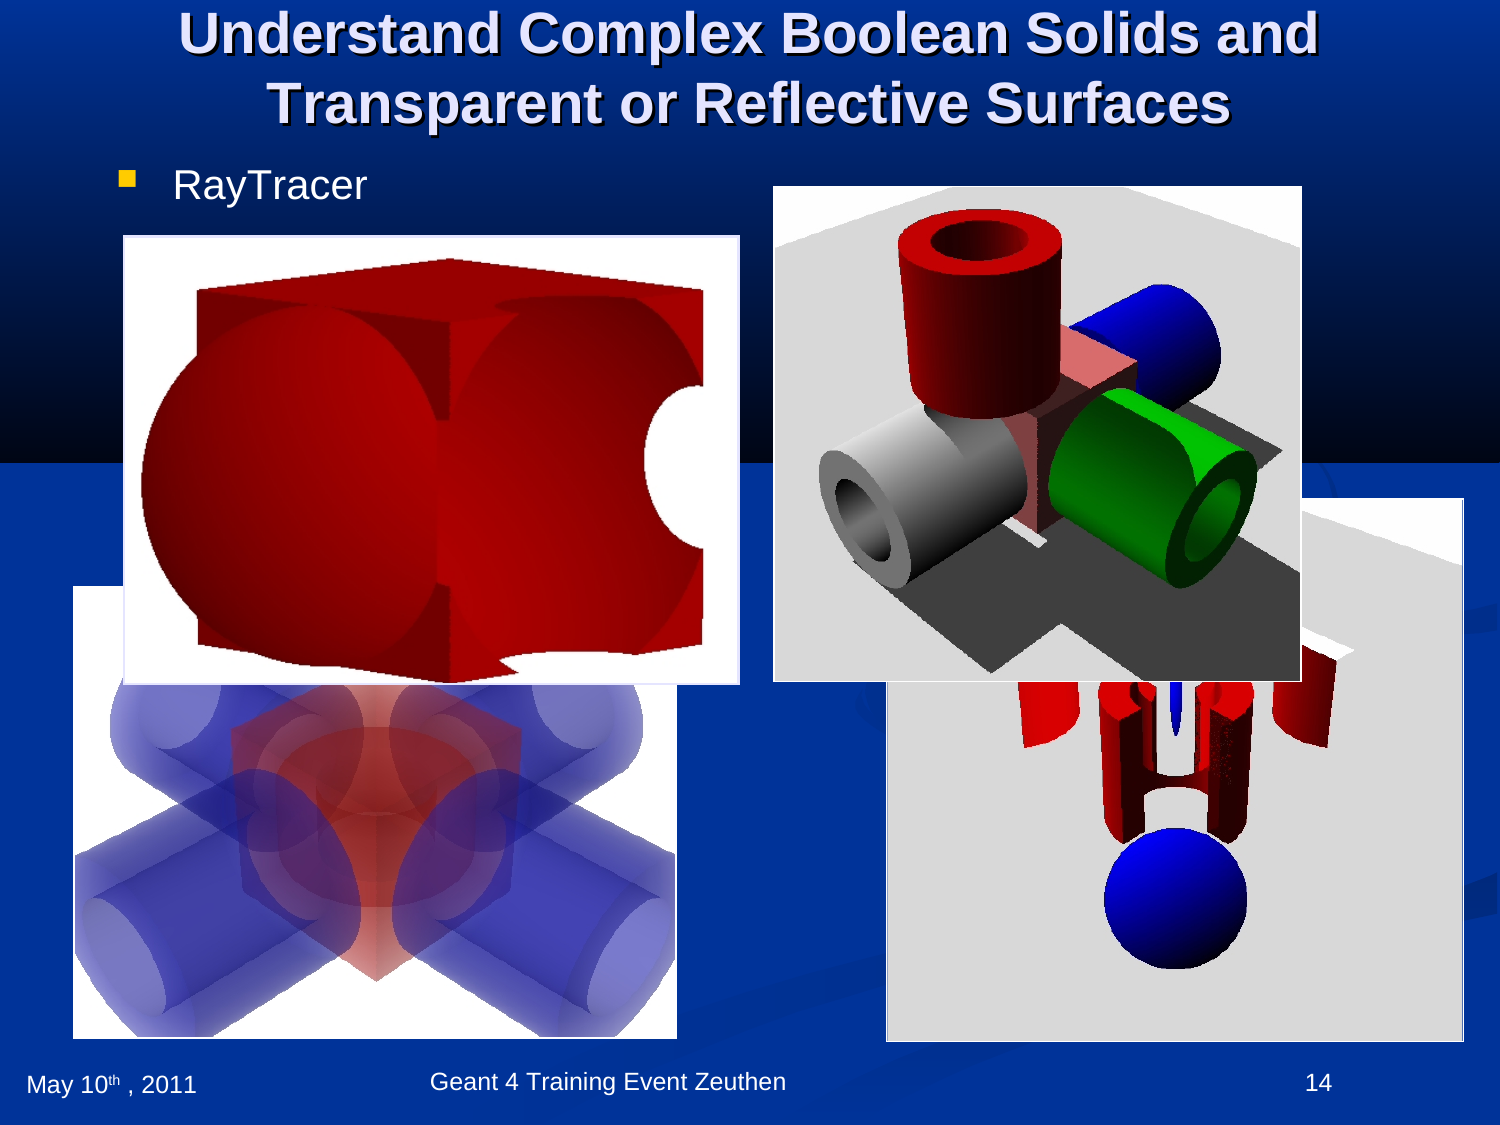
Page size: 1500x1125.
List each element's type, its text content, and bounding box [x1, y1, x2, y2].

picture [774, 187, 1300, 681]
picture [887, 500, 1463, 1041]
title Understand Complex Boolean Solids and Transparent or Reflective Surfaces [75, 0, 1426, 143]
picture [75, 587, 676, 1038]
picture [125, 237, 738, 683]
text_box RayTracer [101, 149, 1413, 216]
